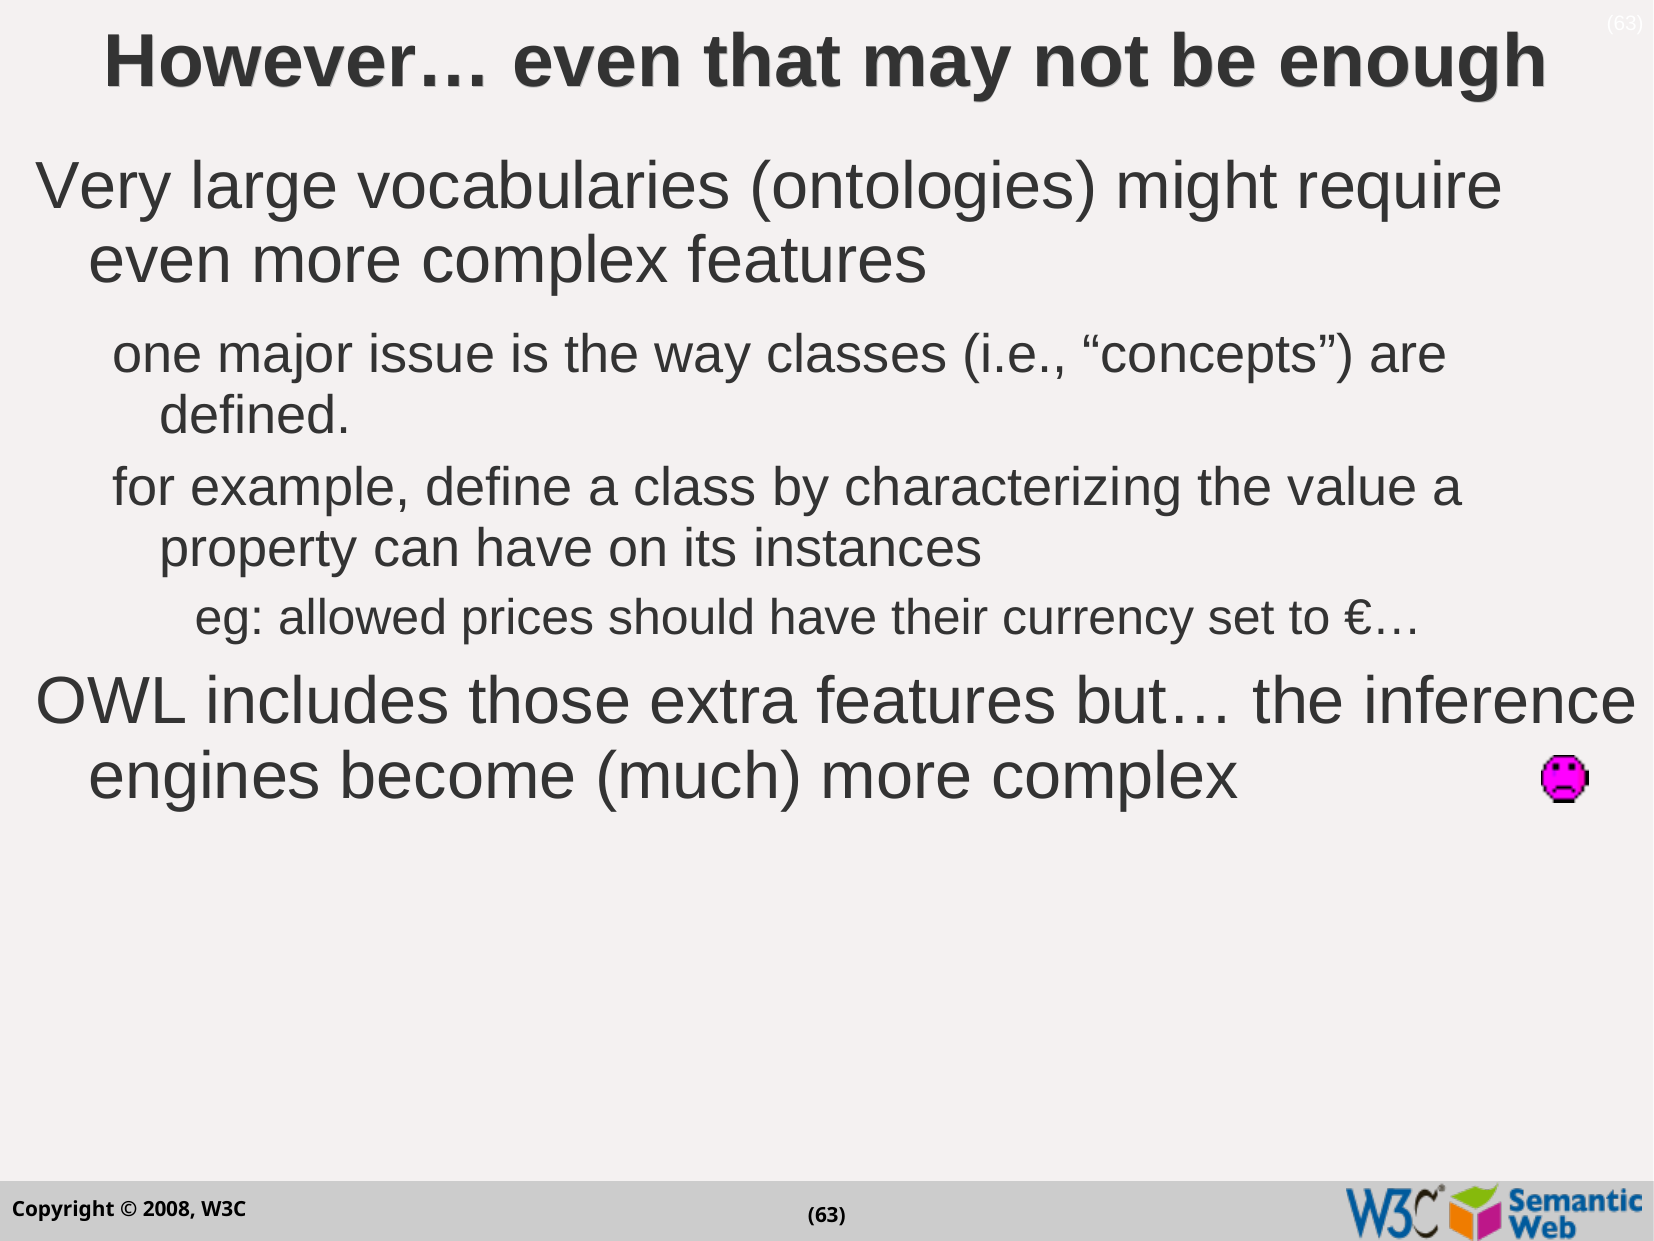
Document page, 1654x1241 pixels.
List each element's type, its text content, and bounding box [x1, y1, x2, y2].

title However… even that may not be enough [0, 0, 1654, 119]
list Very large vocabularies (ontologies) might require even more complex features one major issue is the way classes (i.e., “concepts”) are defined. for example, define a class by characterizing the value a property can have on its instances eg: allowed prices should have their currency set to €… OWL includes those extra features but… the inference engines become (much) more complex [17, 147, 1642, 1134]
picture [1541, 755, 1589, 803]
picture [1346, 1181, 1642, 1241]
